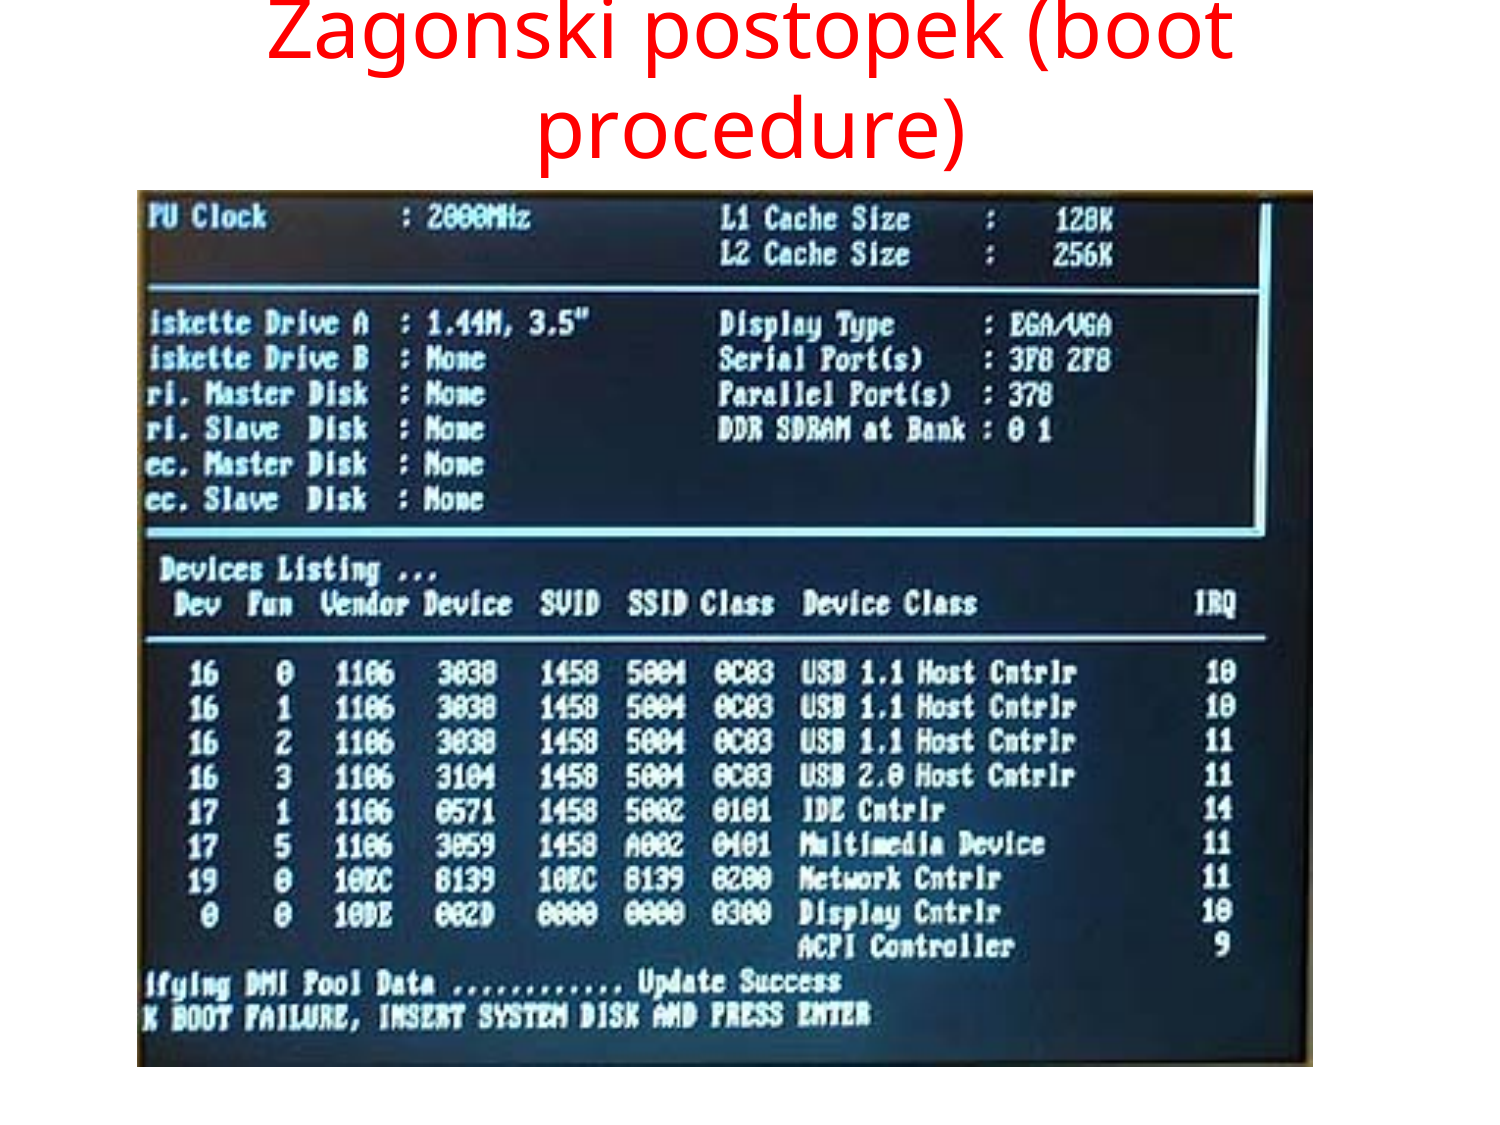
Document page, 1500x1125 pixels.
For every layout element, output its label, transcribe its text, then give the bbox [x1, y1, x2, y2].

title Zagonski postopek (boot procedure) [50, 0, 1452, 151]
picture [137, 190, 1313, 1067]
